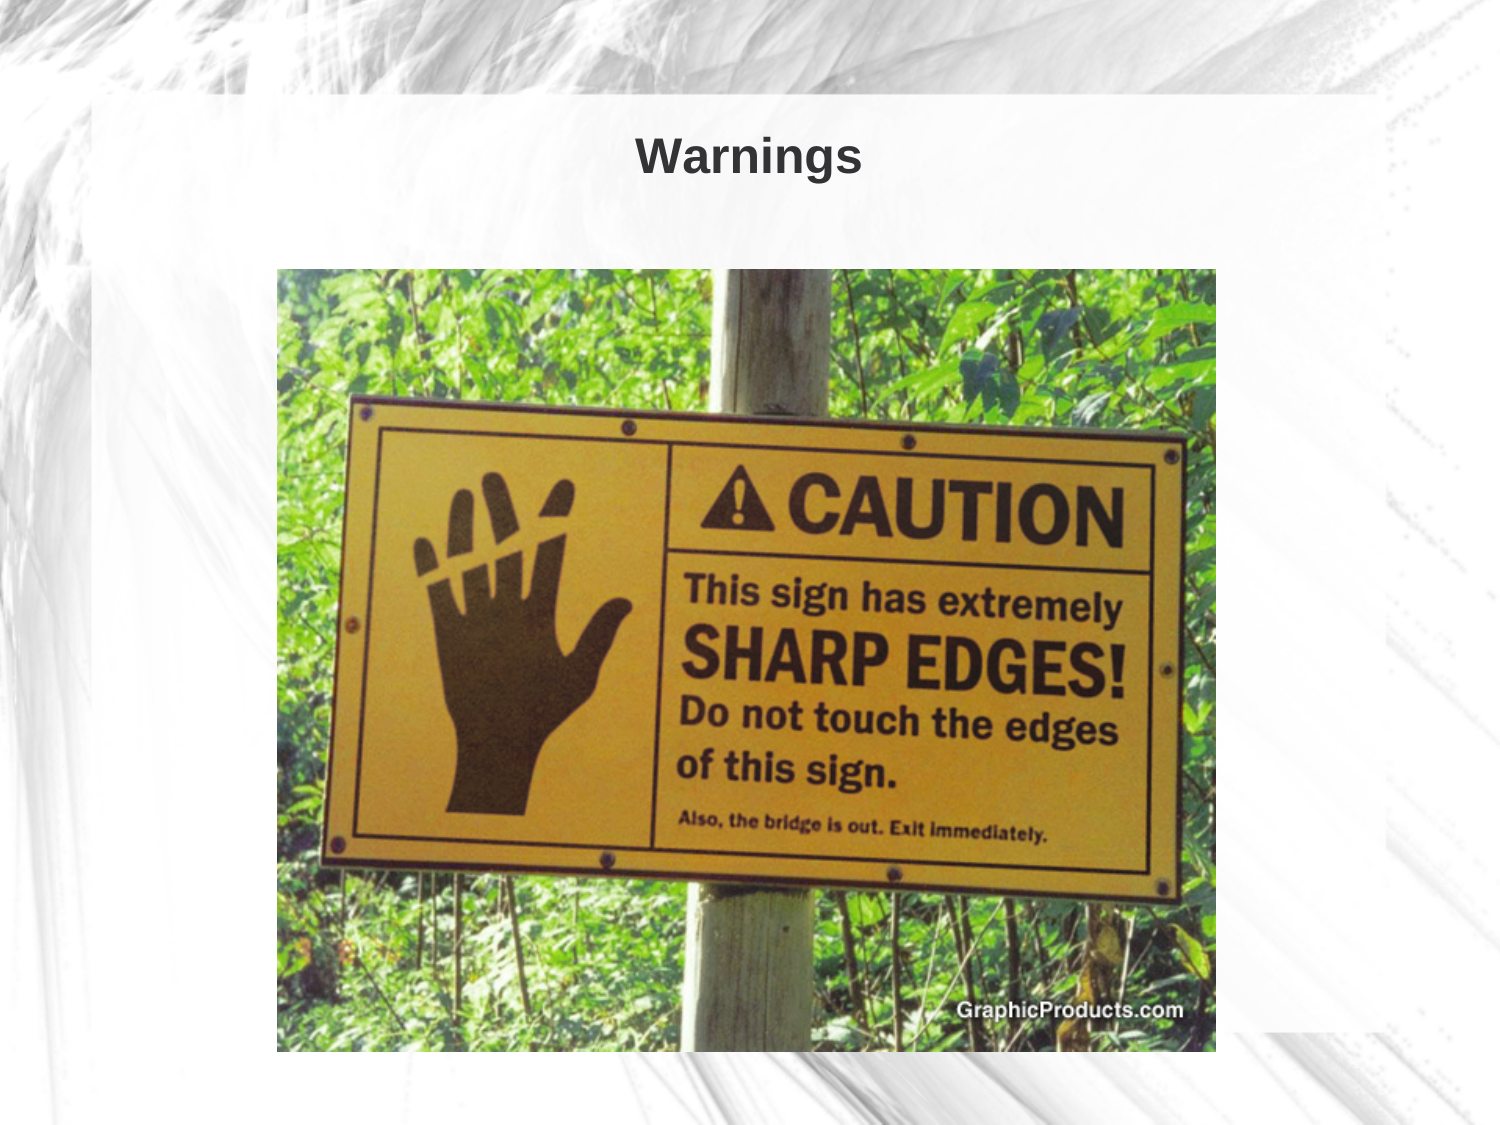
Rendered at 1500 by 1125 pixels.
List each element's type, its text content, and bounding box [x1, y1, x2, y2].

title Warnings [61, 108, 1412, 205]
picture [0, 0, 1500, 1125]
